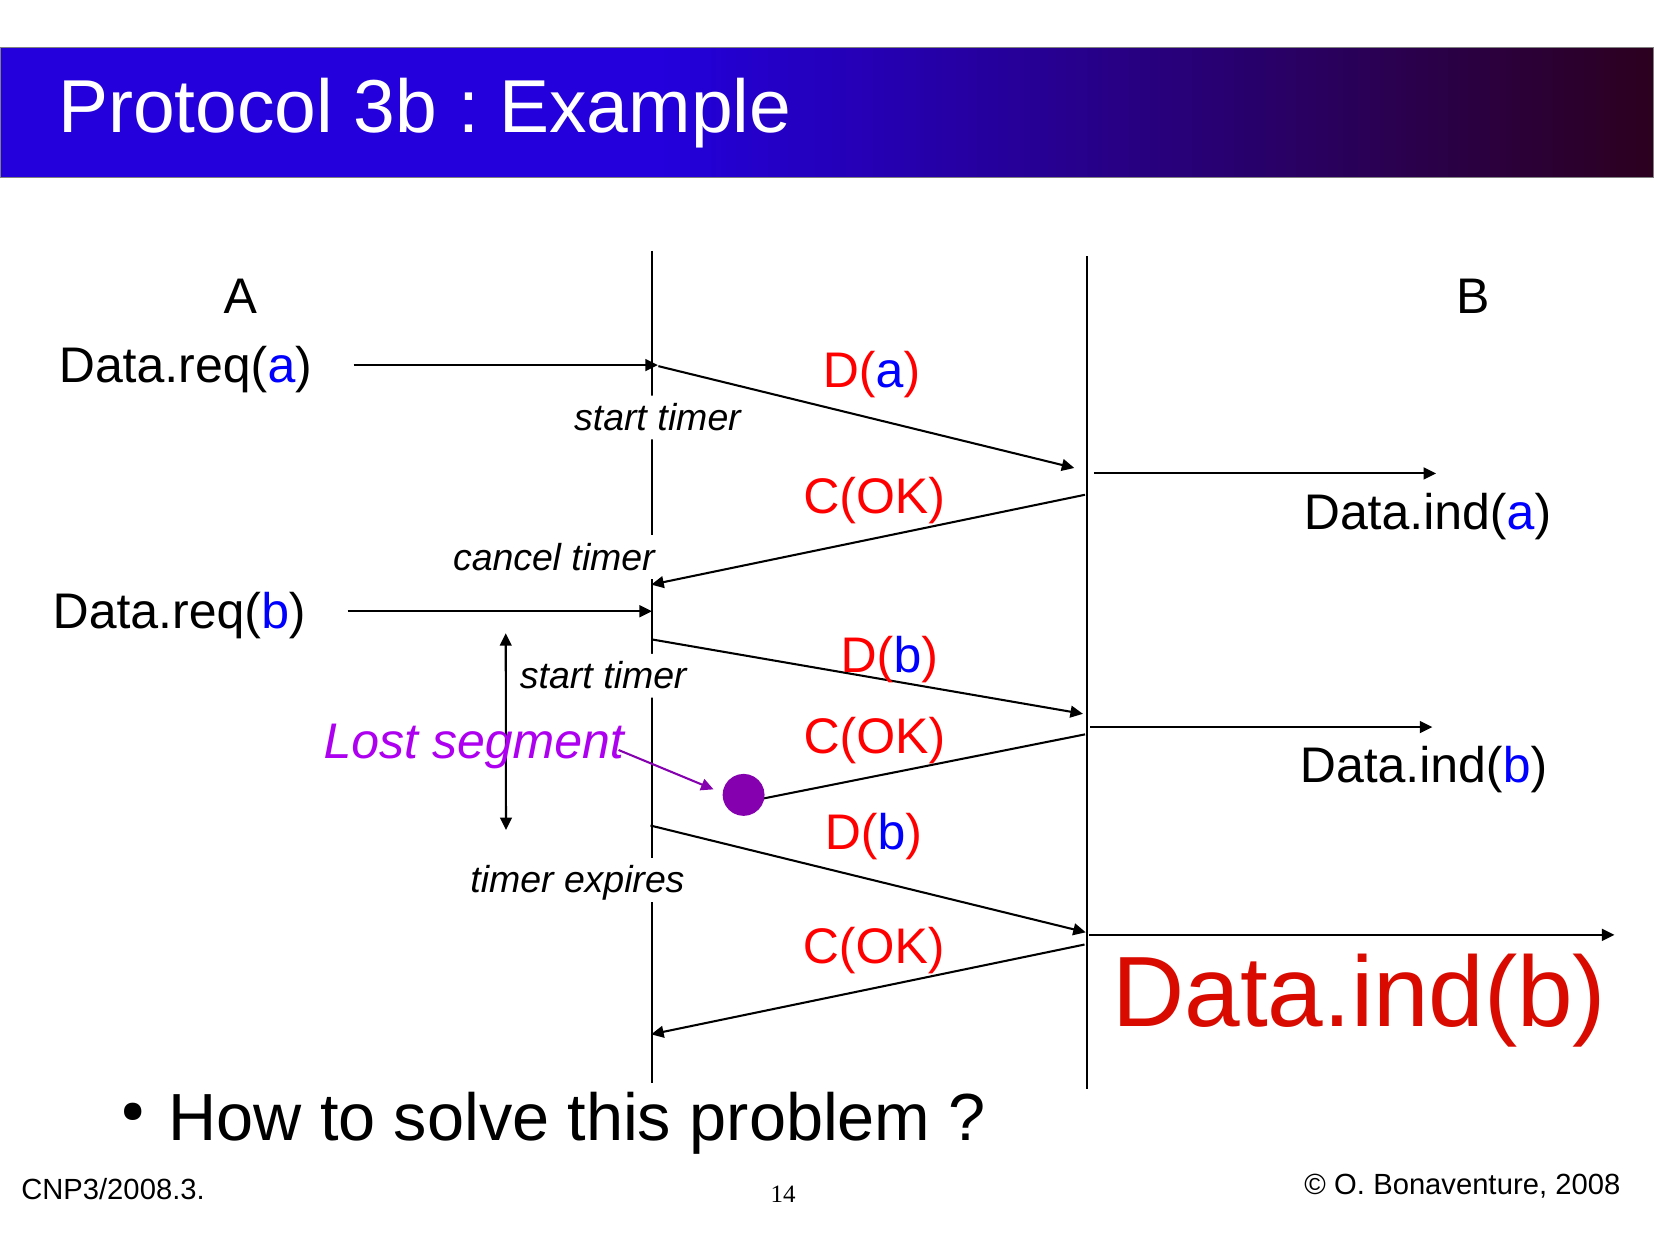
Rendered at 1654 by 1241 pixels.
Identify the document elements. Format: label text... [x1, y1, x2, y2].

text_box D(b) [840, 632, 939, 683]
list How to solve this problem ? [120, 1086, 1533, 1232]
text_box Data.req(b) [52, 588, 306, 639]
text_box © O. Bonaventure, 2008 [1533, 1170, 1622, 1201]
text_box A B [234, 283, 246, 299]
text_box Lost segment [323, 711, 625, 770]
text_box Data.req(a) [58, 342, 313, 393]
text_box timer expires [470, 858, 685, 902]
text_box start timer [520, 653, 687, 698]
text_box C(OK) [803, 713, 946, 764]
text_box Data.ind(b) [1300, 742, 1548, 794]
text_box D(b) [824, 808, 923, 860]
text_box CNP3/2008.3. [21, 1176, 120, 1212]
text_box C(OK) [803, 473, 946, 524]
text_box [723, 774, 764, 815]
text_box start timer [574, 395, 742, 440]
text_box A B [223, 273, 1495, 324]
text_box D(a) [822, 347, 921, 398]
text_box Data.ind(a) [1303, 488, 1552, 540]
title Protocol 3b : Example [10, 0, 1000, 219]
text_box C(OK) [802, 923, 945, 974]
text_box Data.ind(b) [1112, 946, 1654, 1170]
text_box cancel timer [453, 535, 656, 579]
